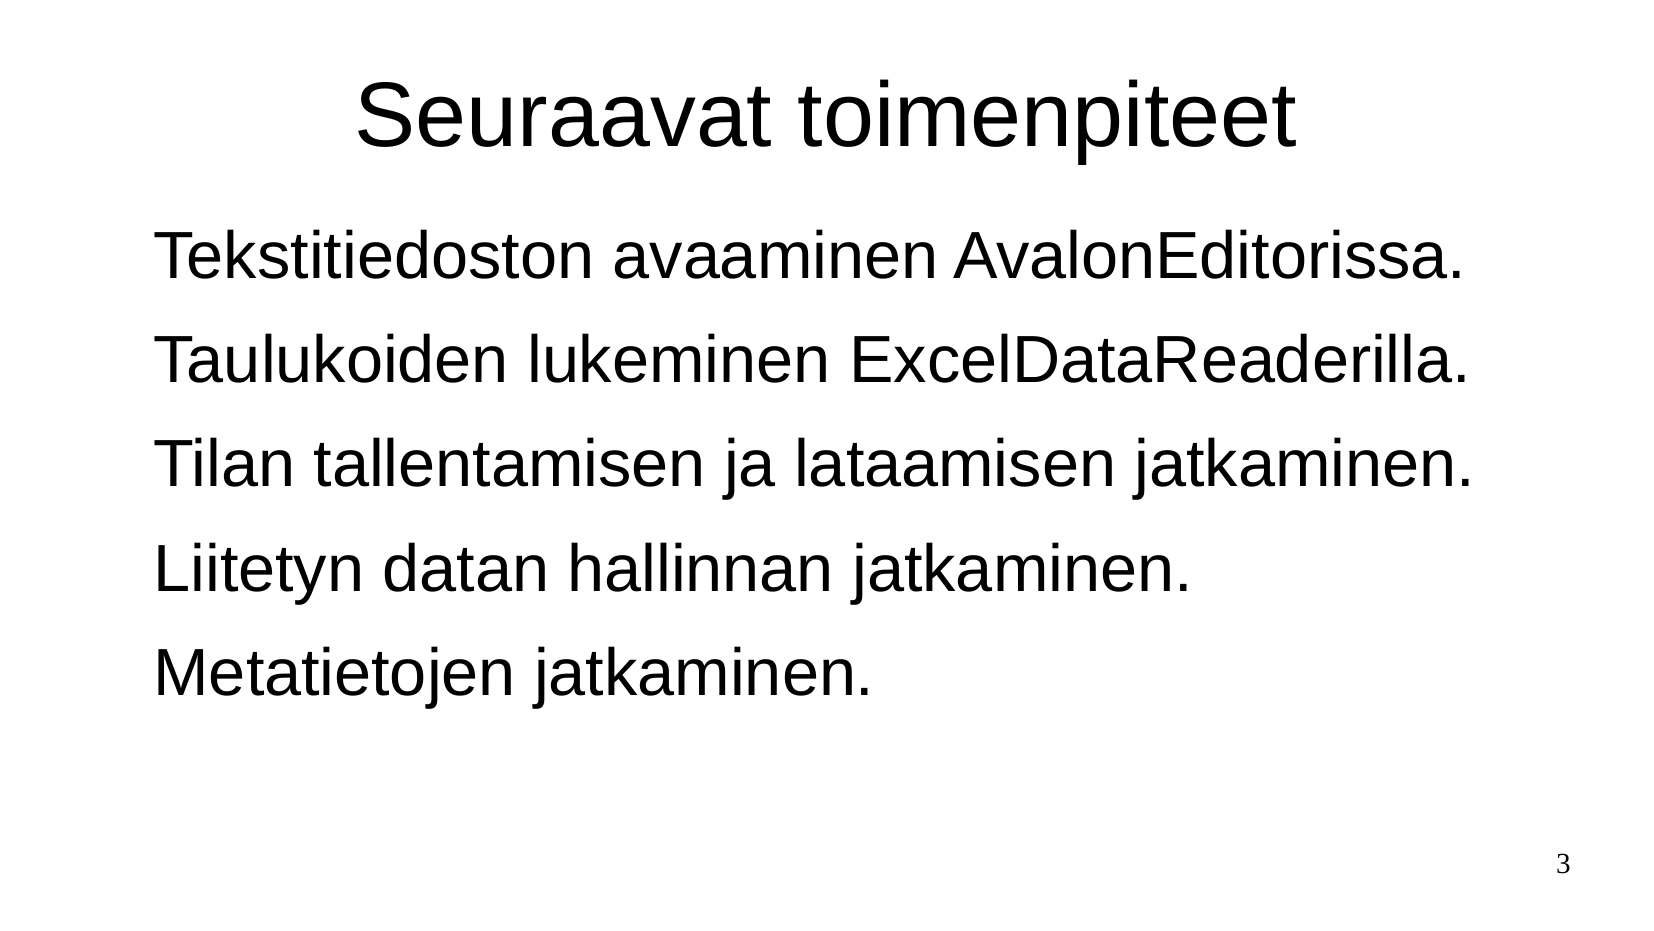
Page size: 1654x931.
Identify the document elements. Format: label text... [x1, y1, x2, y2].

list Tekstitiedoston avaaminen AvalonEditorissa. Taulukoiden lukeminen ExcelDataReaderilla. Tilan tallentamisen ja lataamisen jatkaminen. Liitetyn datan hallinnan jatkaminen. Metatietojen jatkaminen. [82, 217, 1571, 758]
title Seuraavat toimenpiteet [82, 37, 1571, 193]
